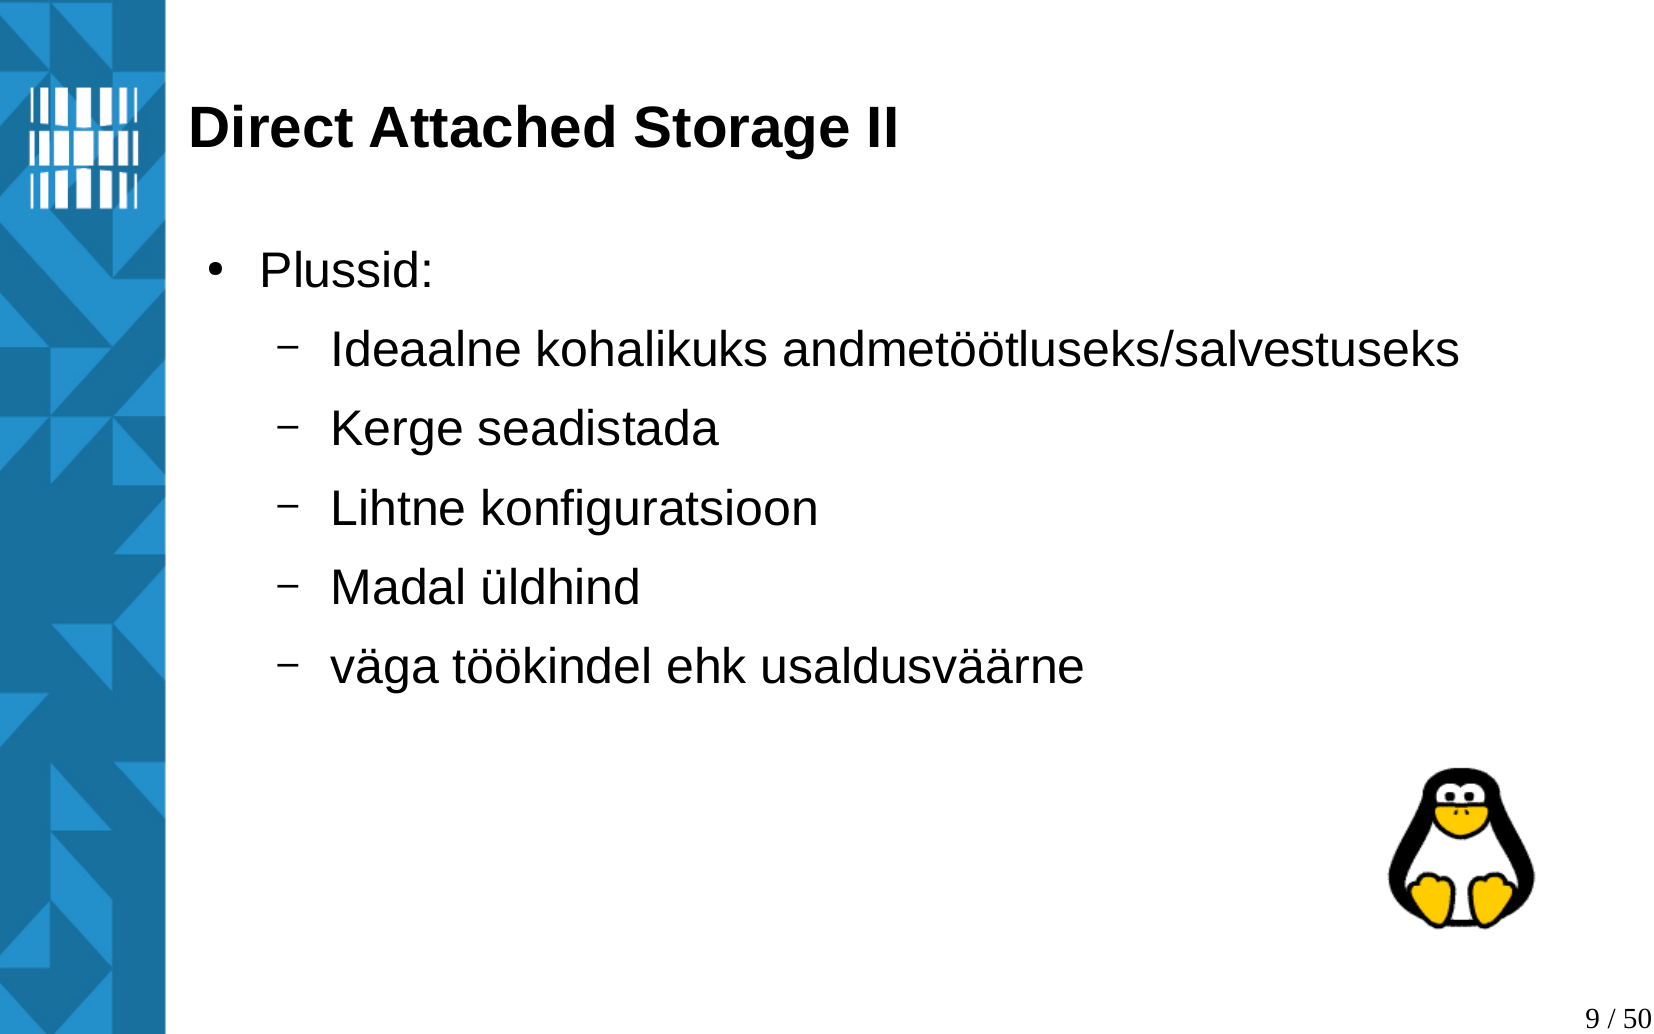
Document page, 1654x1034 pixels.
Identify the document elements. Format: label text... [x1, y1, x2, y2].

list Plussid: Ideaalne kohalikuks andmetöötluseks/salvestuseks Kerge seadistada Lihtne konfiguratsioon Madal üldhind väga töökindel ehk usaldusväärne [188, 241, 1530, 924]
title Direct Attached Storage II [188, 41, 1530, 214]
picture [1337, 720, 1583, 947]
